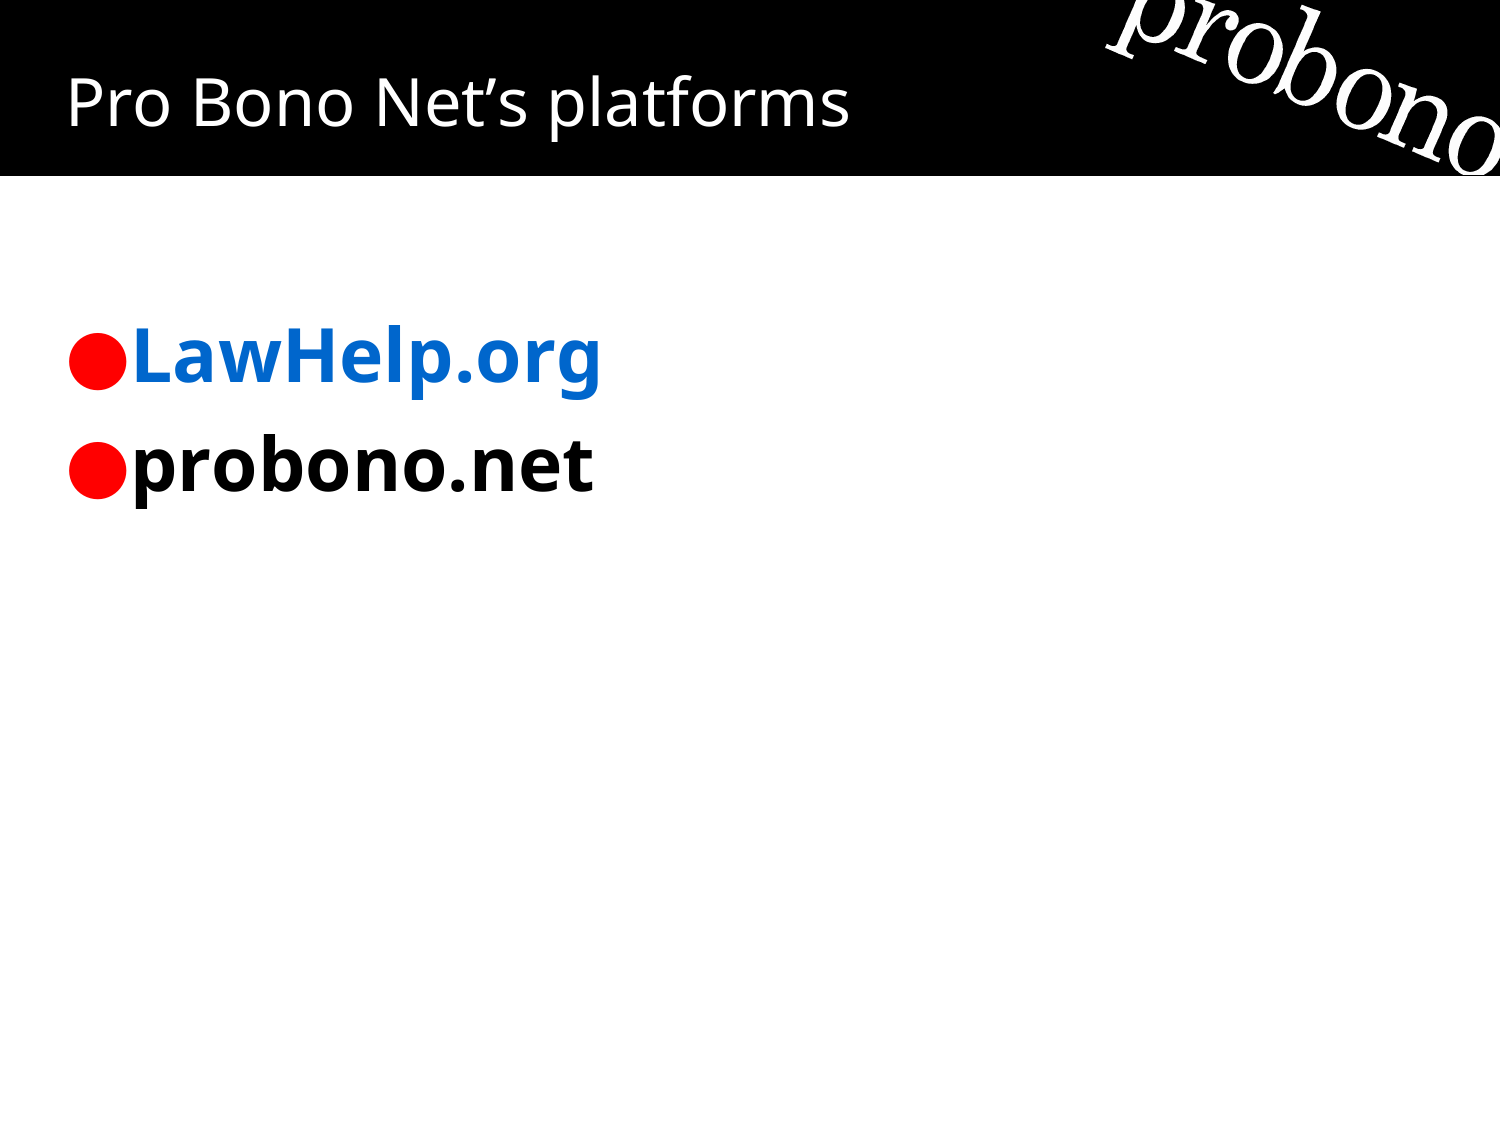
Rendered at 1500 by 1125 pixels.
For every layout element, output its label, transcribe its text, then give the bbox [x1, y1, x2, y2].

list LawHelp.org probono.net [50, 299, 1450, 1038]
title Pro Bono Net’s platforms [50, 49, 1238, 150]
